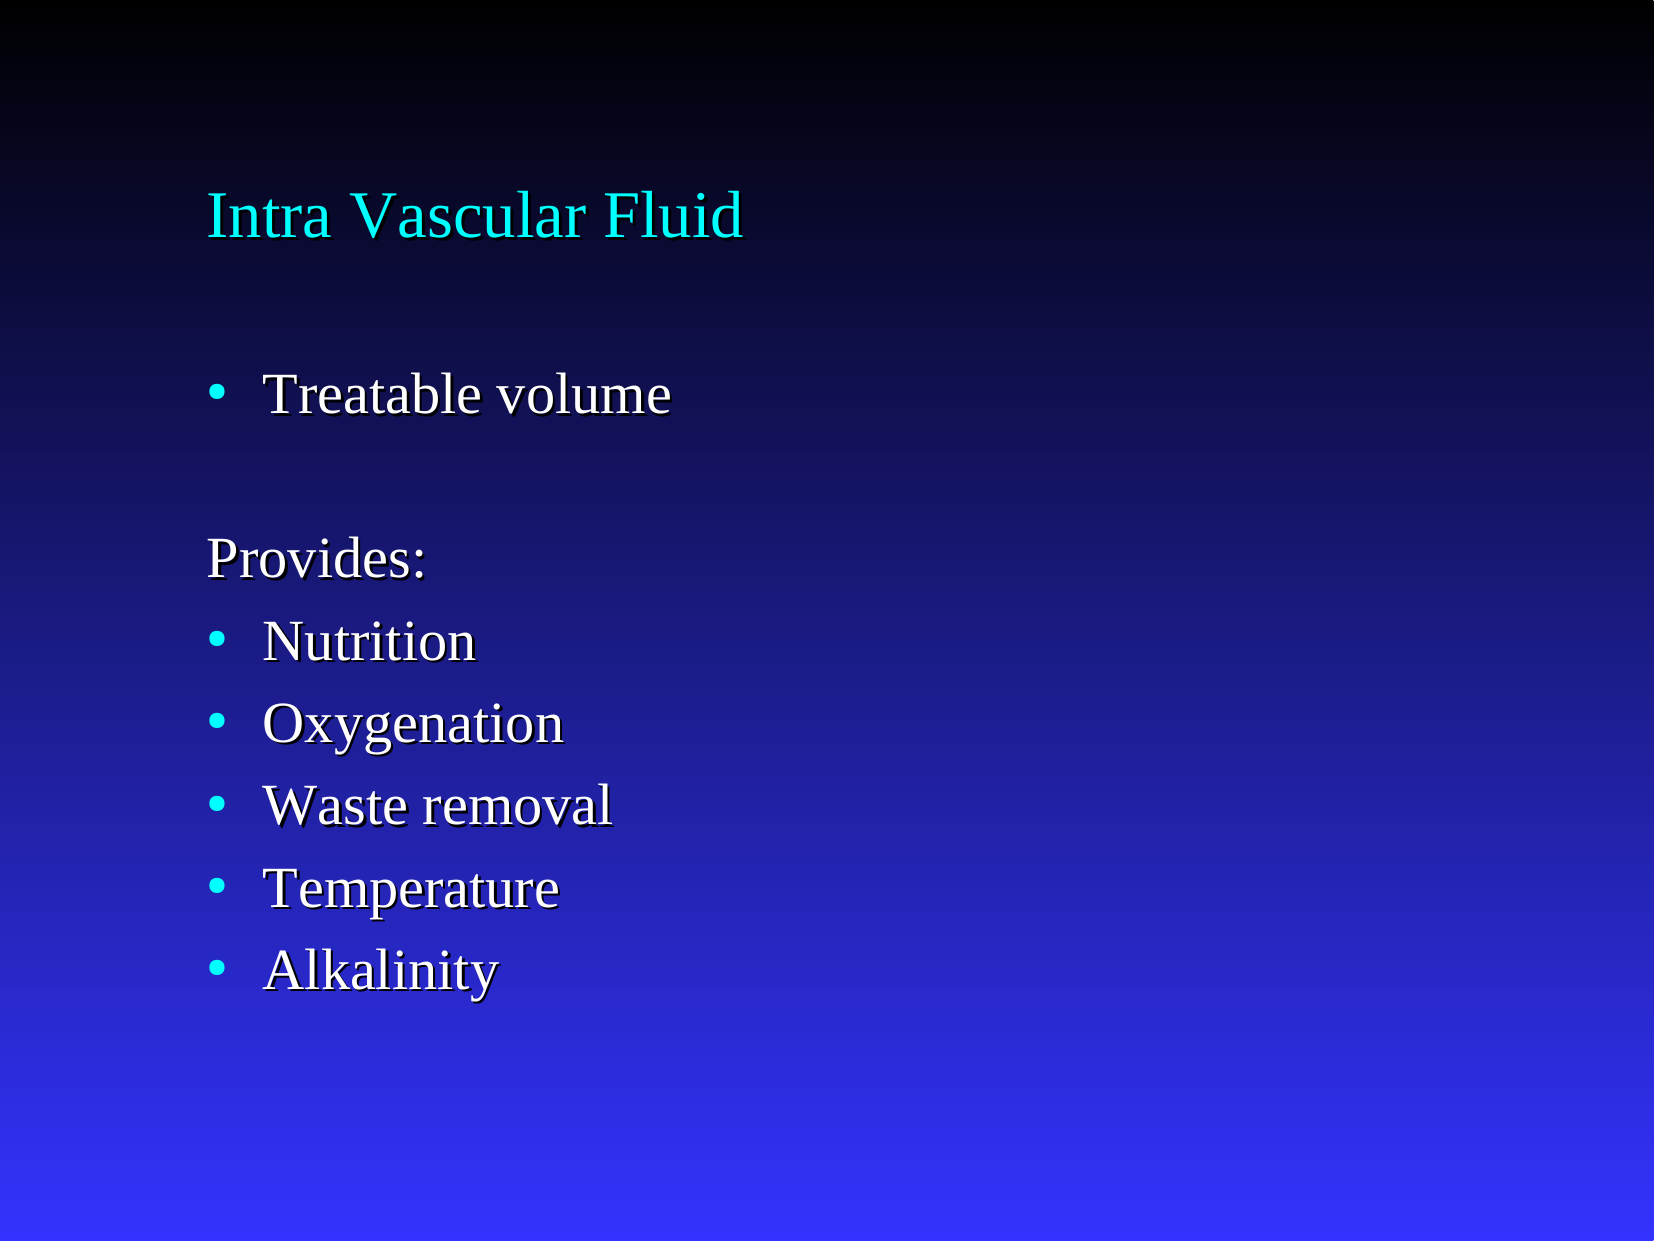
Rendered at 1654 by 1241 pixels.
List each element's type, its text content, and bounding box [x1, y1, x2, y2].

title Intra Vascular Fluid [206, 110, 1613, 317]
list Treatable volume Provides: Nutrition Oxygenation Waste removal Temperature Alkalinity [206, 358, 1613, 1103]
